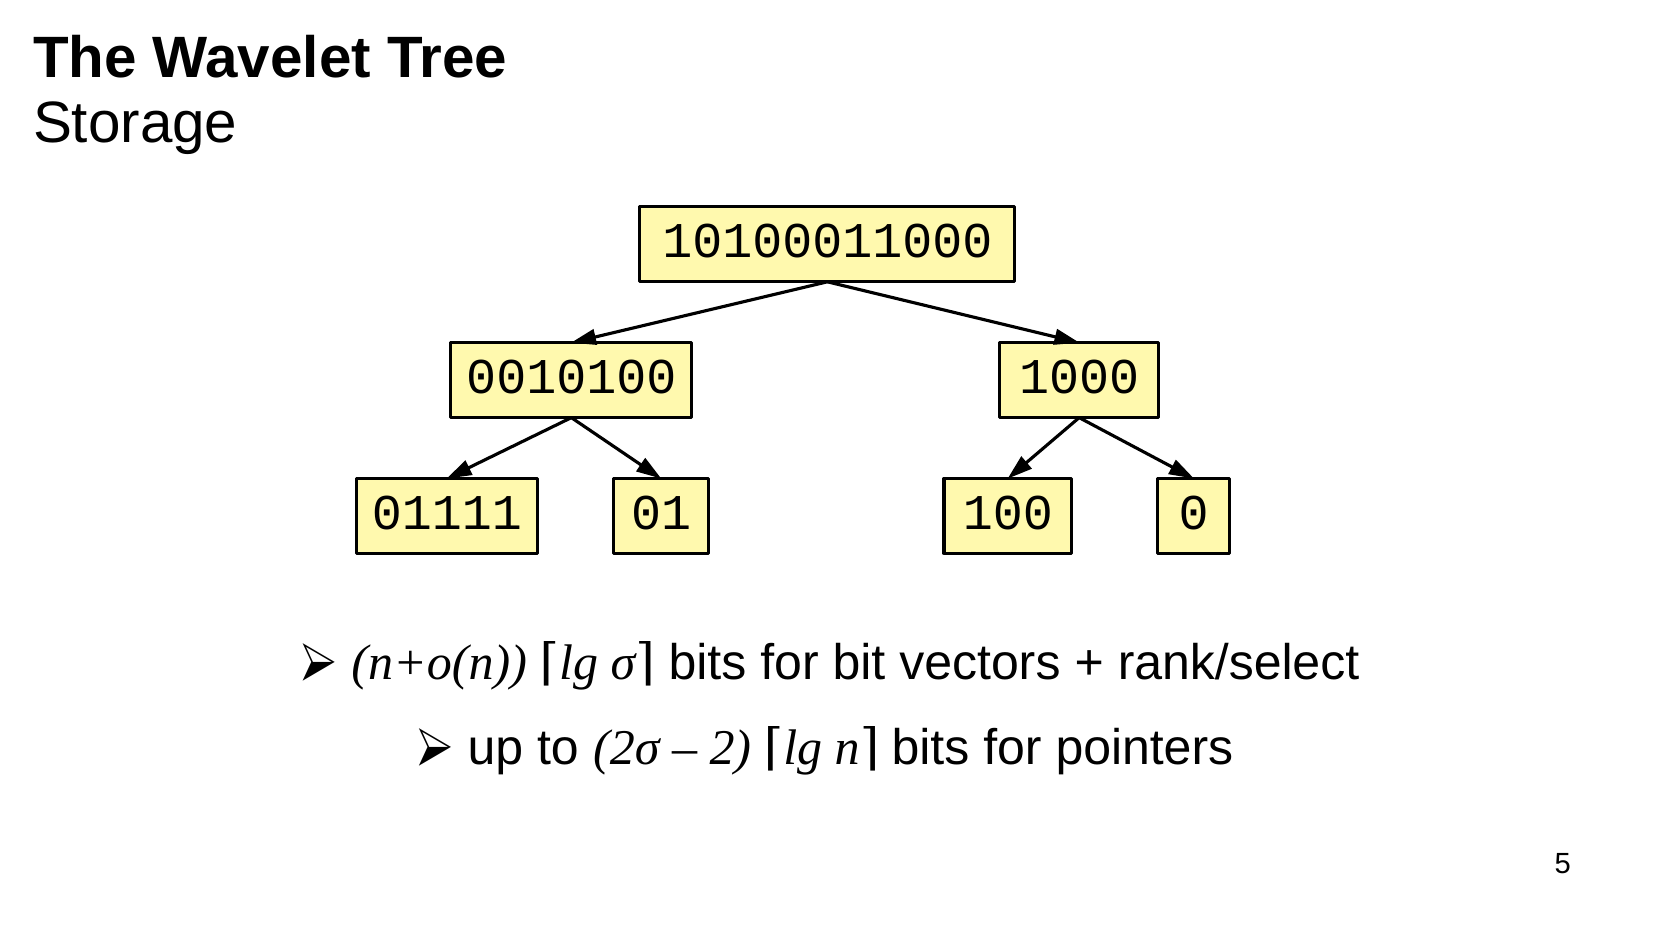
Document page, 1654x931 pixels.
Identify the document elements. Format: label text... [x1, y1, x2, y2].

text_box ⮚ (n+o(n)) ⌈lg σ⌉ bits for bit vectors + rank/select [285, 627, 1381, 699]
text_box 100 [943, 478, 1072, 554]
text_box 0010100 [450, 342, 692, 418]
text_box ⮚ up to (2σ – 2) ⌈lg n⌉ bits for pointers [401, 711, 1252, 796]
text_box 01111 [356, 478, 538, 554]
text_box The Wavelet Tree Storage [18, 17, 523, 163]
text_box 01 [613, 478, 709, 554]
text_box 1000 [999, 342, 1159, 418]
text_box 0 [1157, 478, 1230, 554]
text_box 10100011000 [639, 206, 1015, 282]
